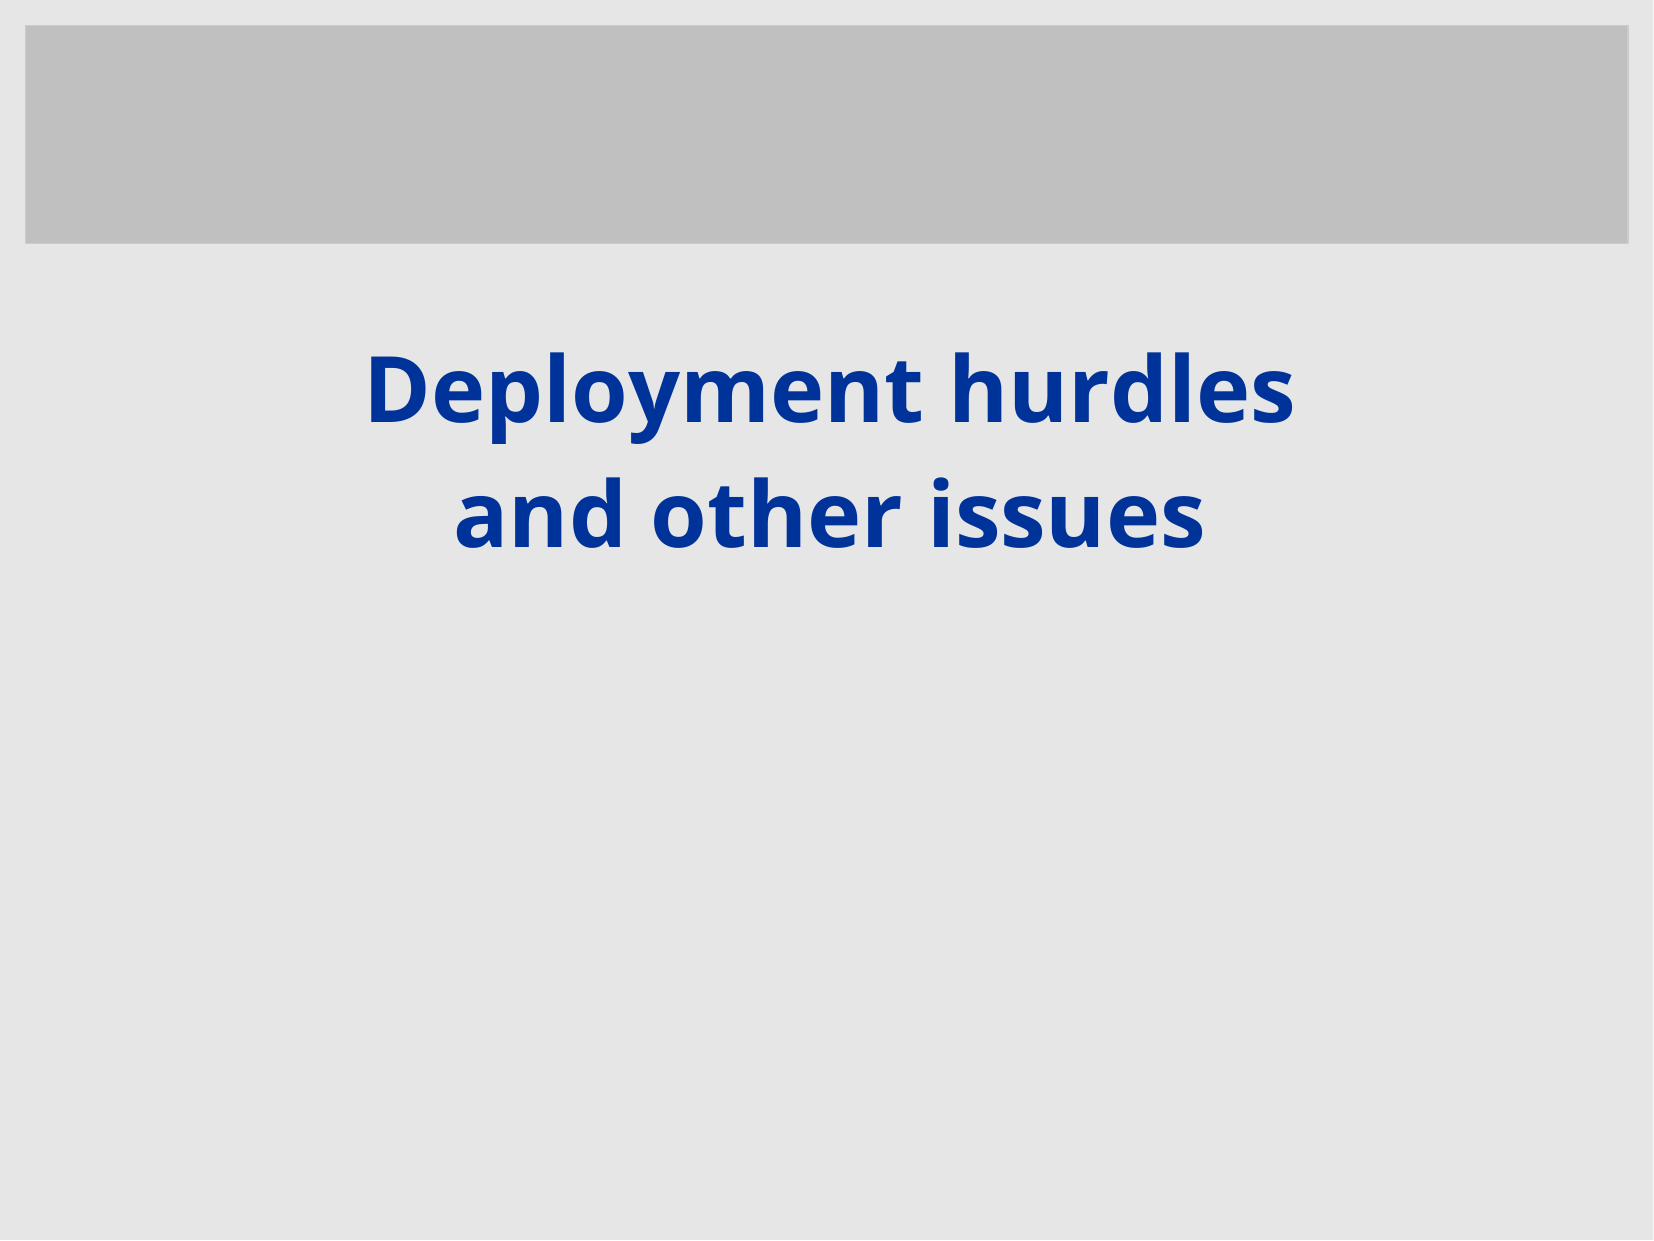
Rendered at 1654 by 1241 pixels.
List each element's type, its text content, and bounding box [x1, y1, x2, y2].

title Deployment hurdles and other issues [127, 316, 1533, 635]
